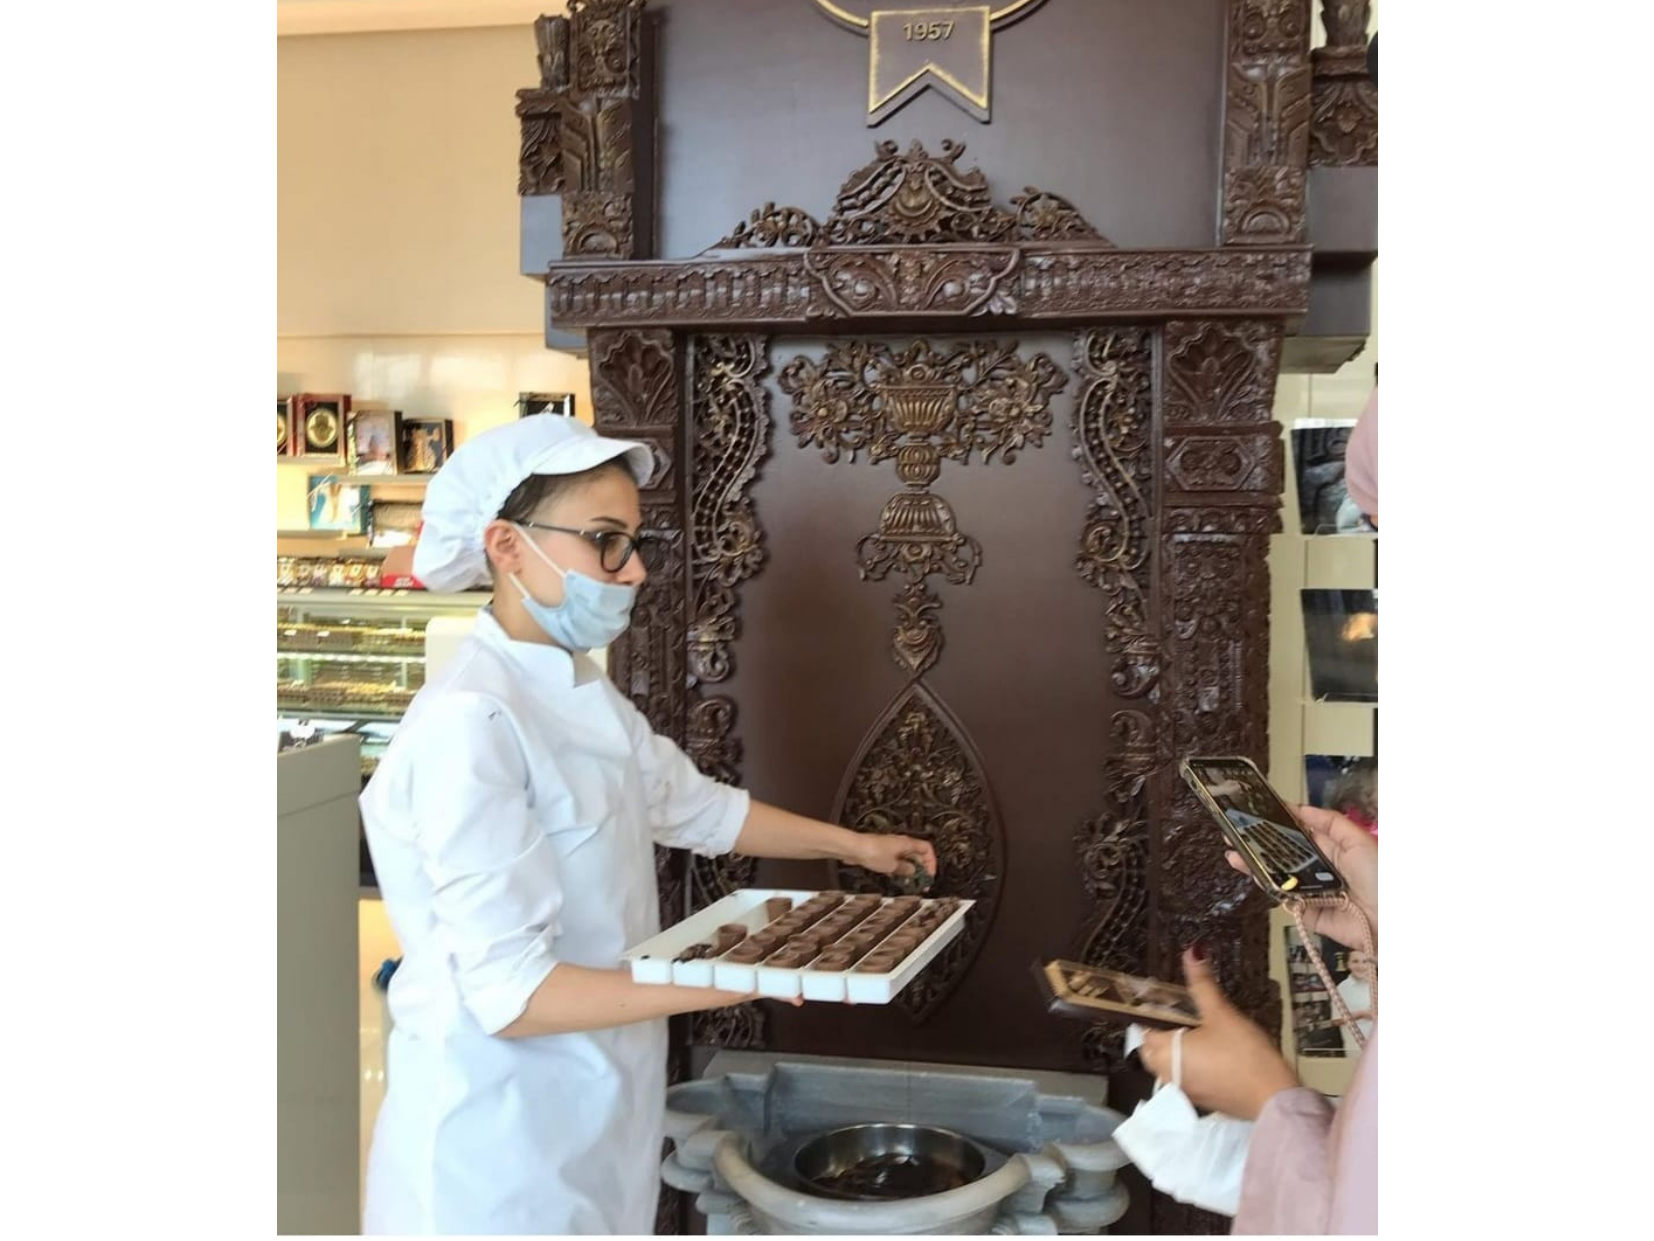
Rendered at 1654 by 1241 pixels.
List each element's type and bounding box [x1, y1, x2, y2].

picture [277, 0, 1378, 1239]
